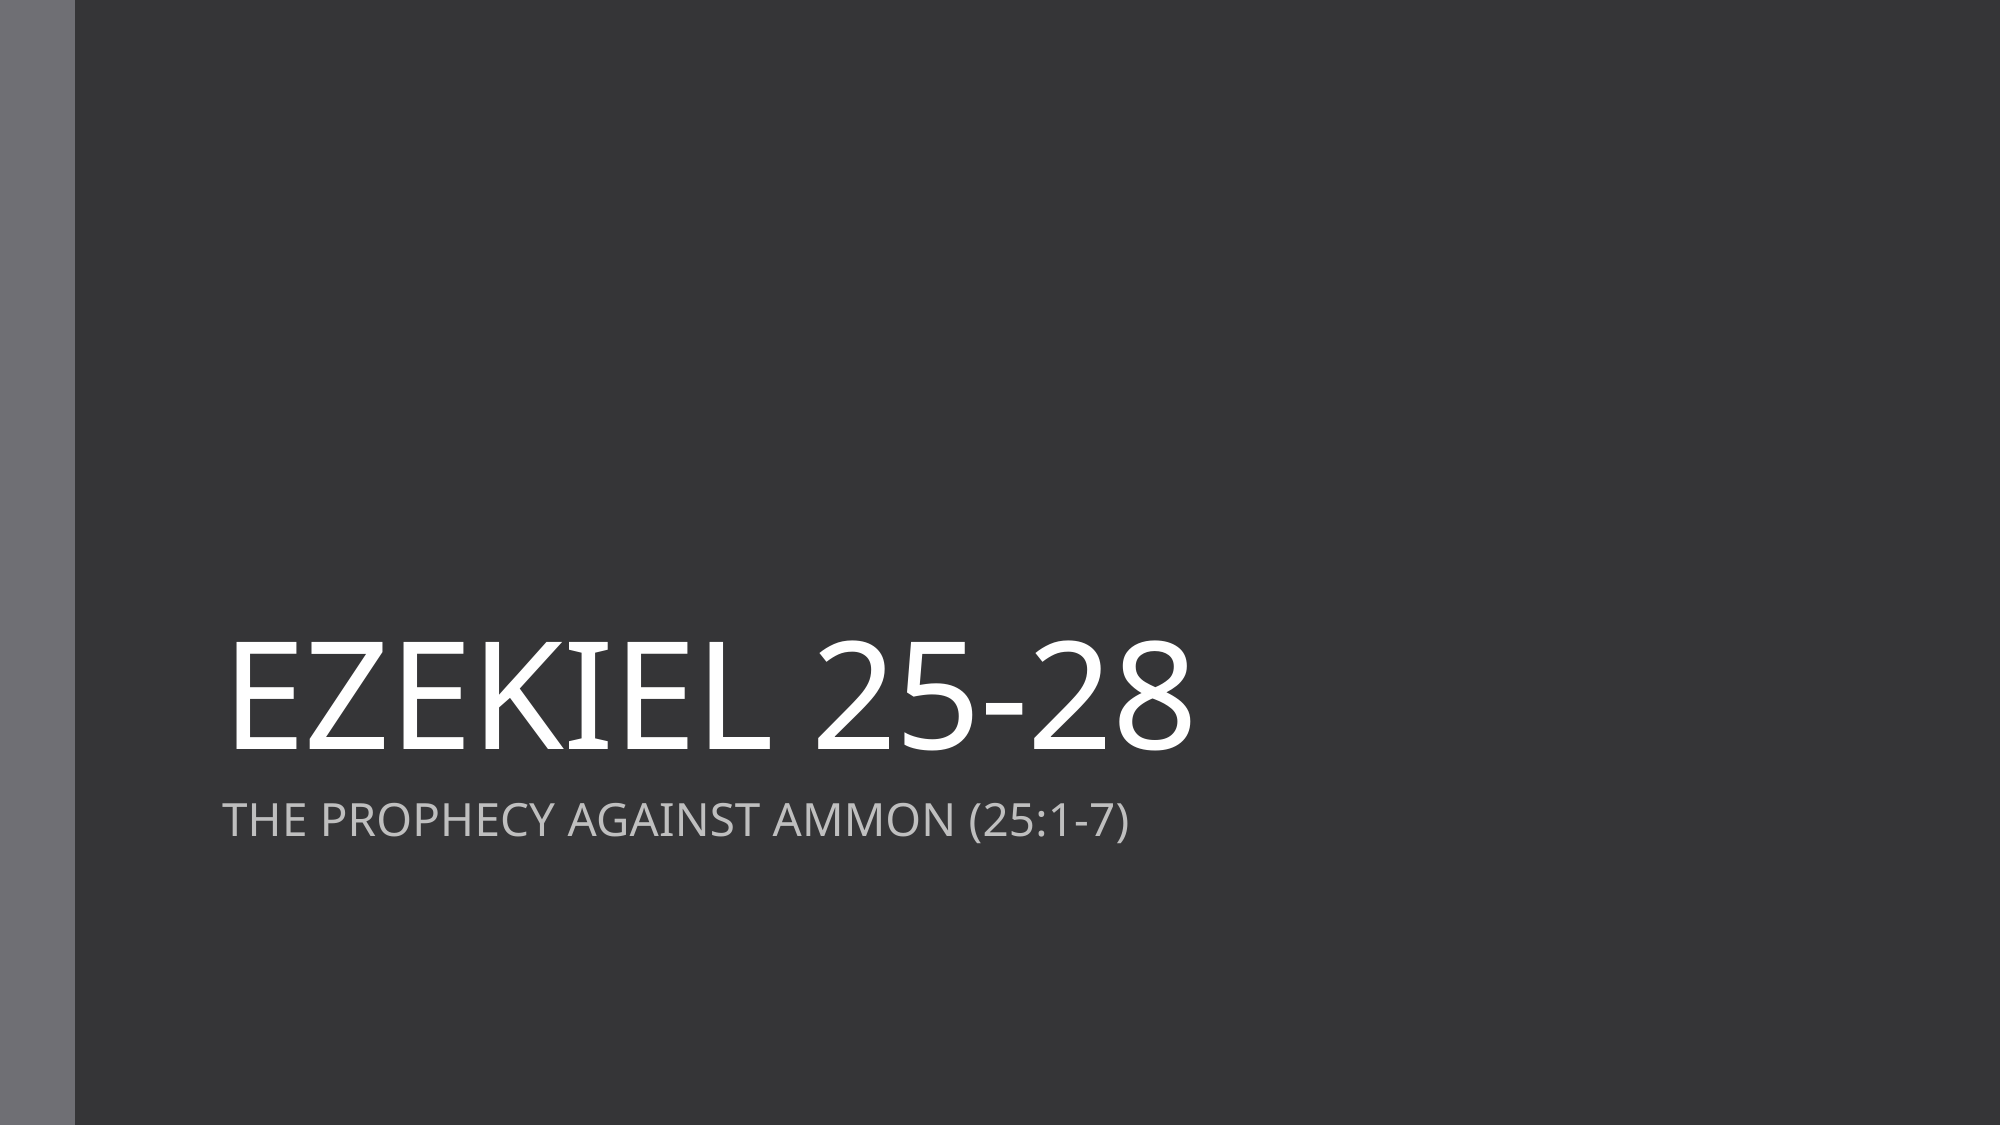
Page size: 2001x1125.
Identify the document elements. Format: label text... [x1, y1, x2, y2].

title EZEKIEL 25-28 [206, 124, 1752, 787]
subtitle THE PROPHECY AGAINST AMMON (25:1-7) [206, 787, 1752, 1066]
